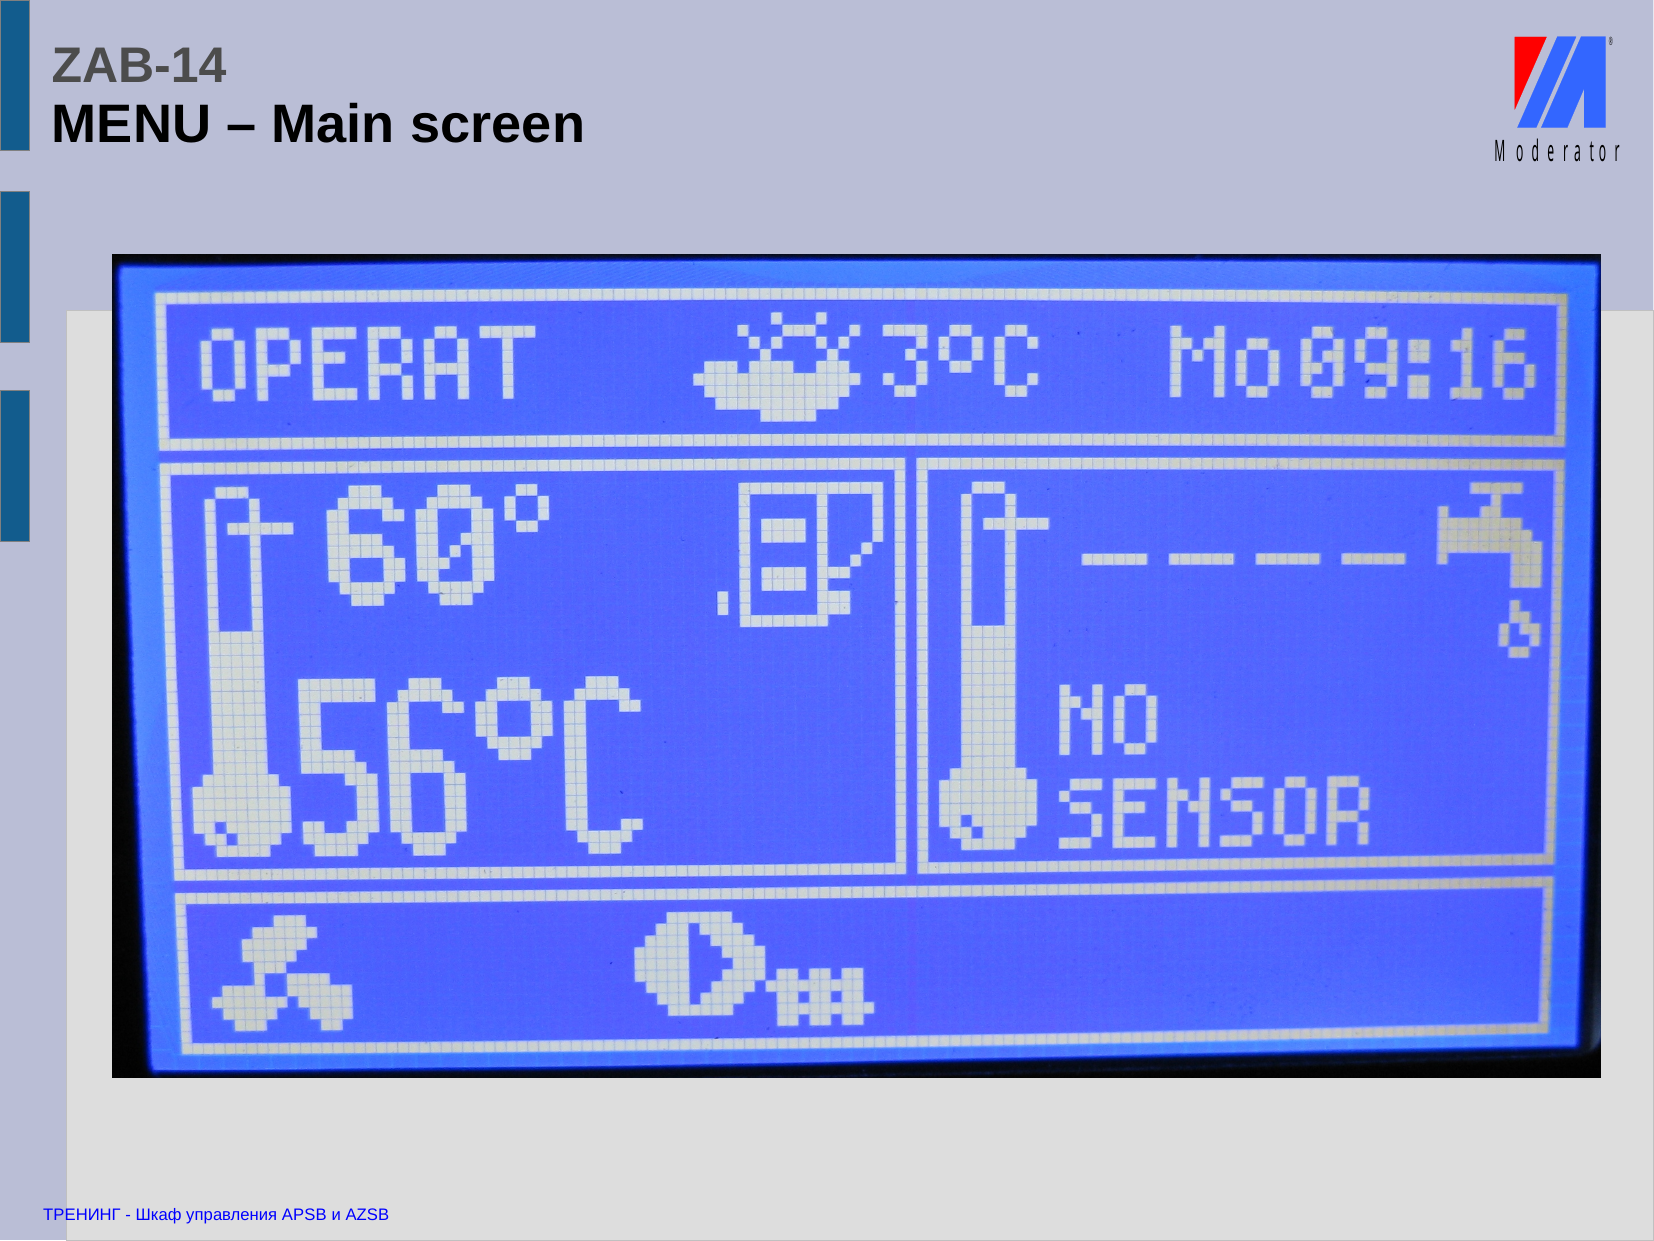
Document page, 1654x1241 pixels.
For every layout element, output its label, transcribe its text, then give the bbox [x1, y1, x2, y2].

title ZAB-14 МЕNU – Main screen [51, 35, 1540, 207]
picture [1492, 33, 1635, 167]
text_box ТРЕНИНГ - Шкаф управления APSB и AZSB [23, 1197, 1134, 1232]
picture [112, 254, 1601, 1078]
